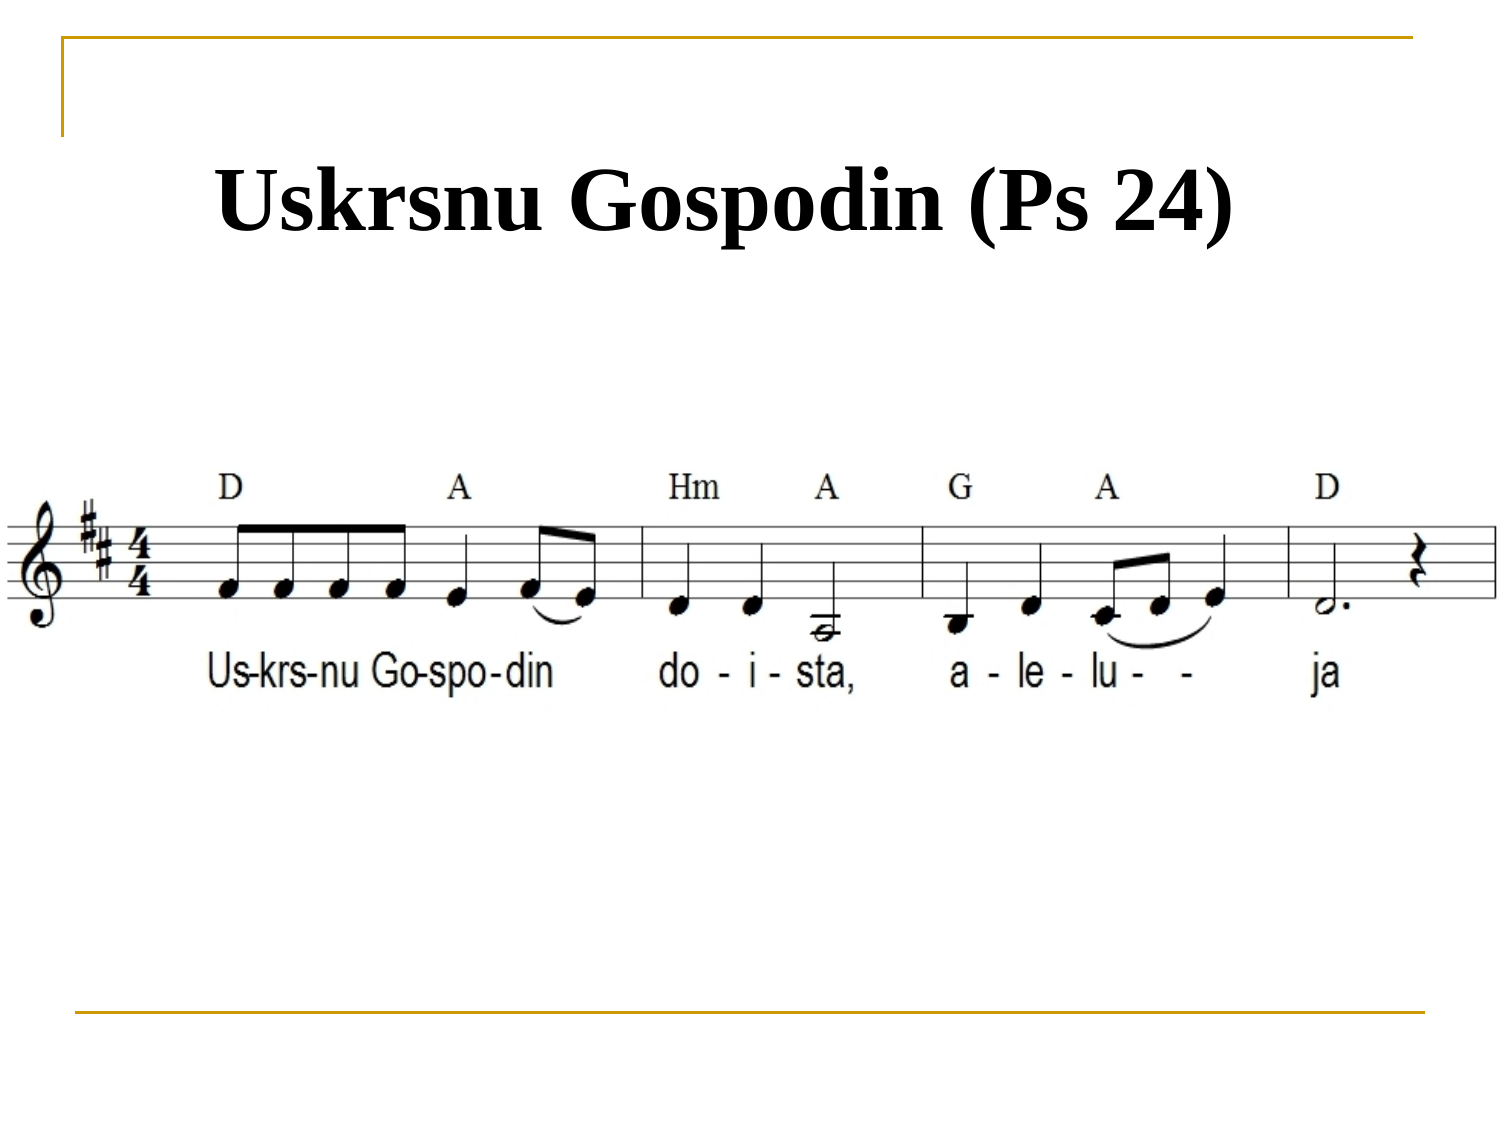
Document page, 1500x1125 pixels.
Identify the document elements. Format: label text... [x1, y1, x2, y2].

text_box Uskrsnu Gospodin (Ps 24) [87, 99, 1363, 288]
picture [0, 467, 1500, 713]
